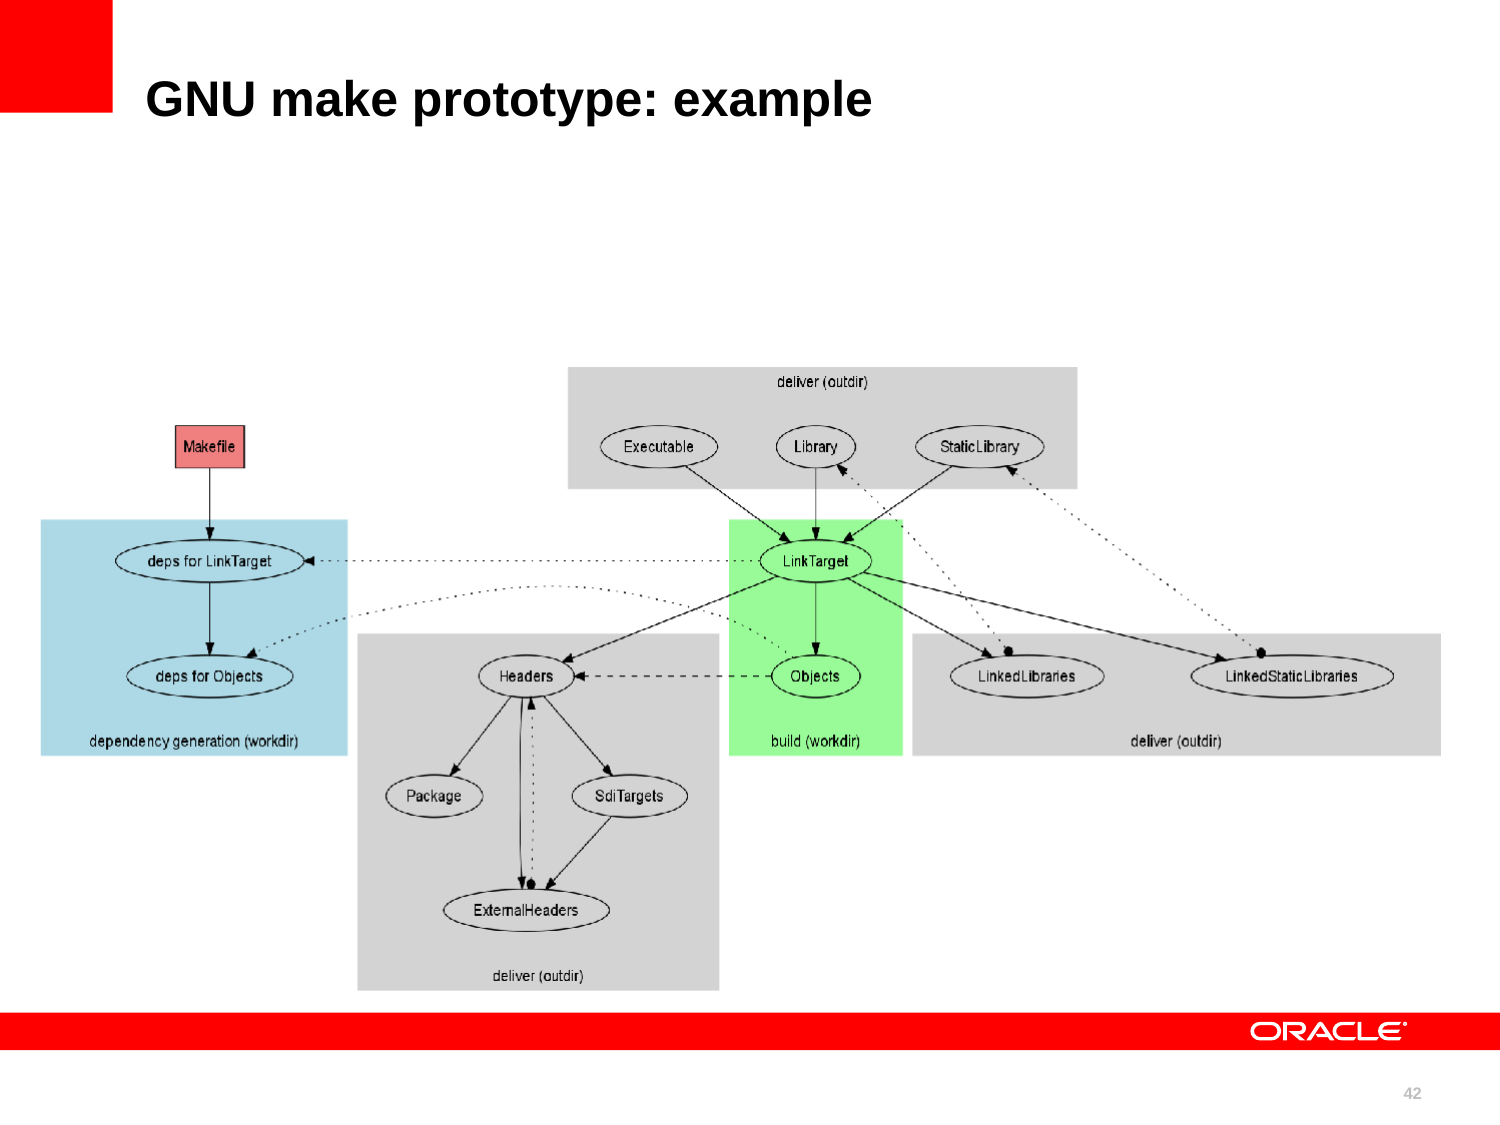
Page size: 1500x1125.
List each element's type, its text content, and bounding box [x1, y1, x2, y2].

picture [26, 350, 1455, 1007]
title GNU make prototype: example [145, 67, 1388, 220]
